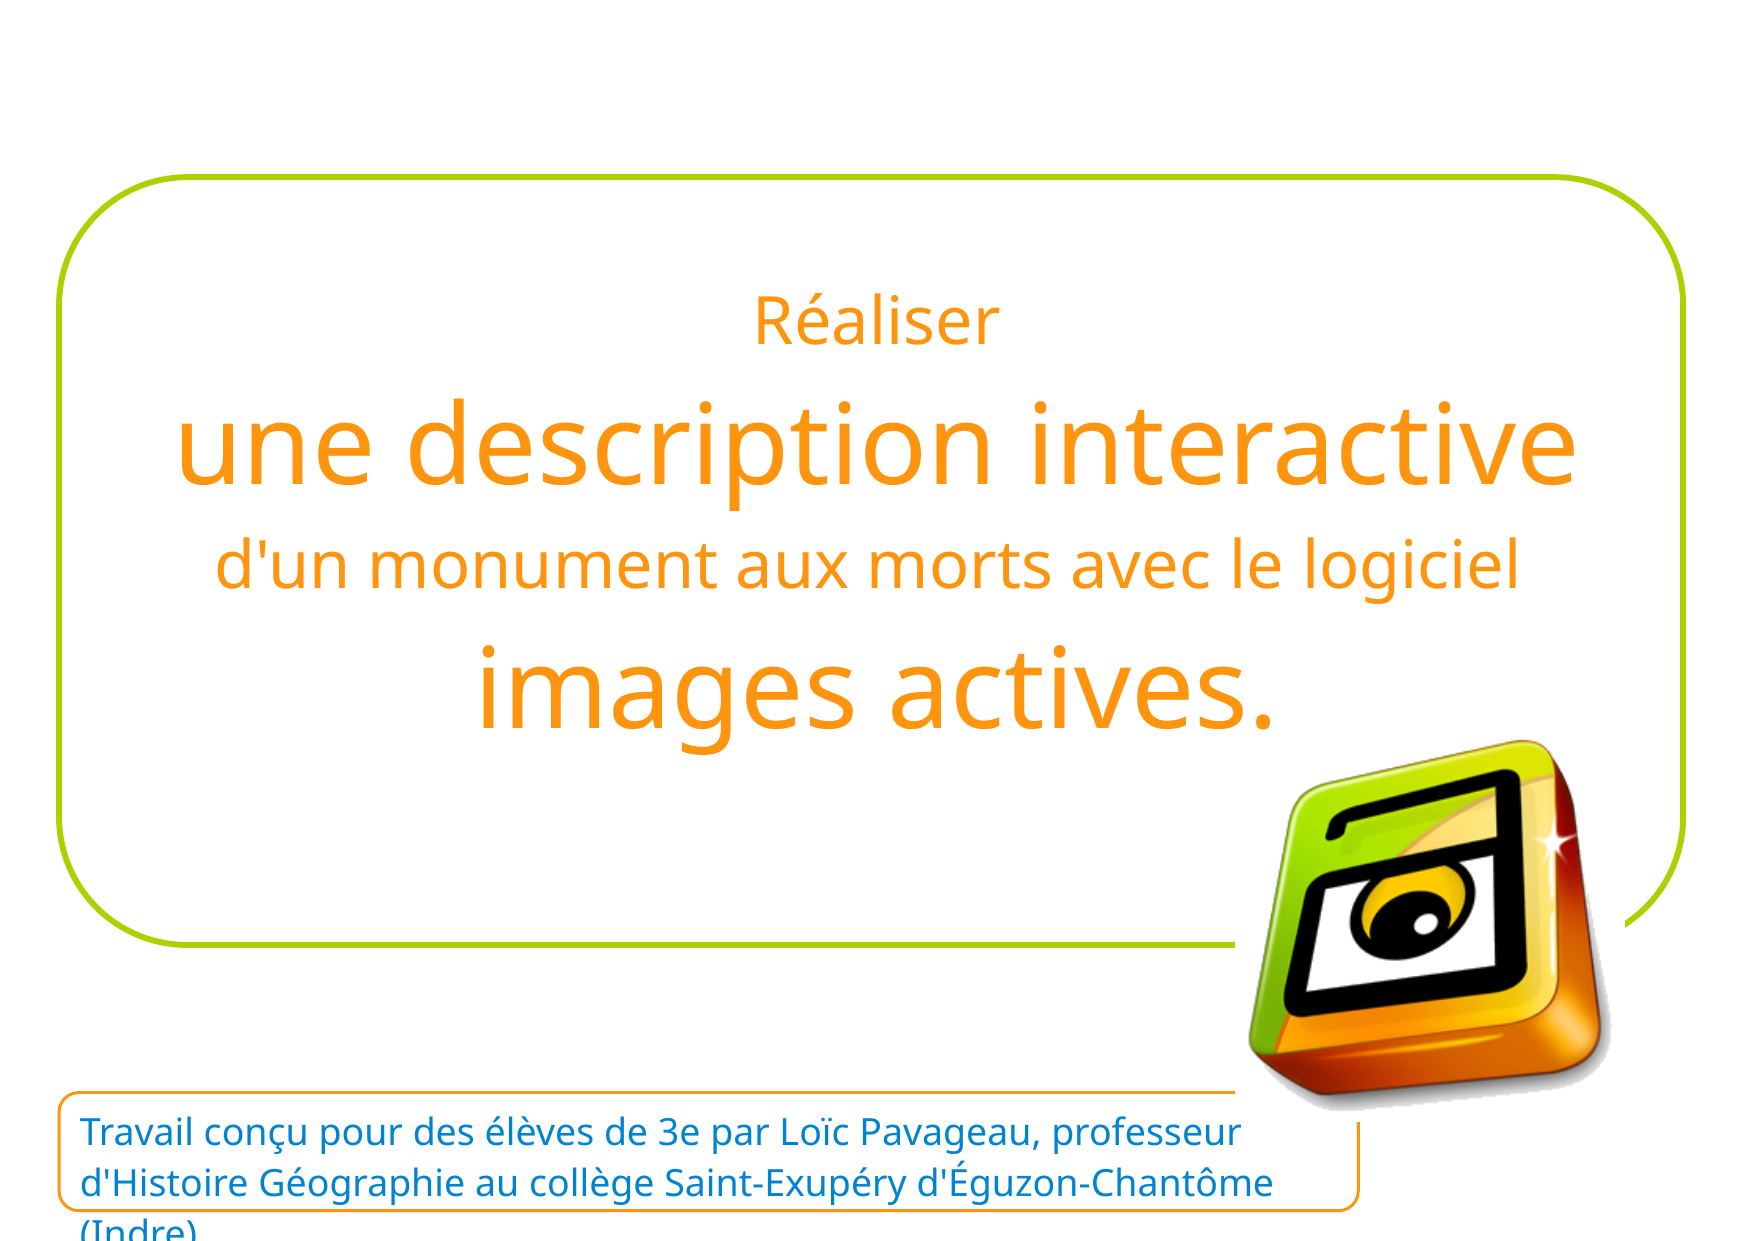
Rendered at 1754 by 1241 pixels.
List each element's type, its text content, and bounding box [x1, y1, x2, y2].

text_box Réaliser une description interactive d'un monument aux morts avec le logiciel images actives. [0, 265, 1754, 698]
picture [1235, 731, 1625, 1123]
text_box Travail conçu pour des élèves de 3e par Loïc Pavageau, professeur d'Histoire Géographie au collège Saint-Exupéry d'Éguzon-Chantôme (Indre) [59, 1092, 1359, 1213]
